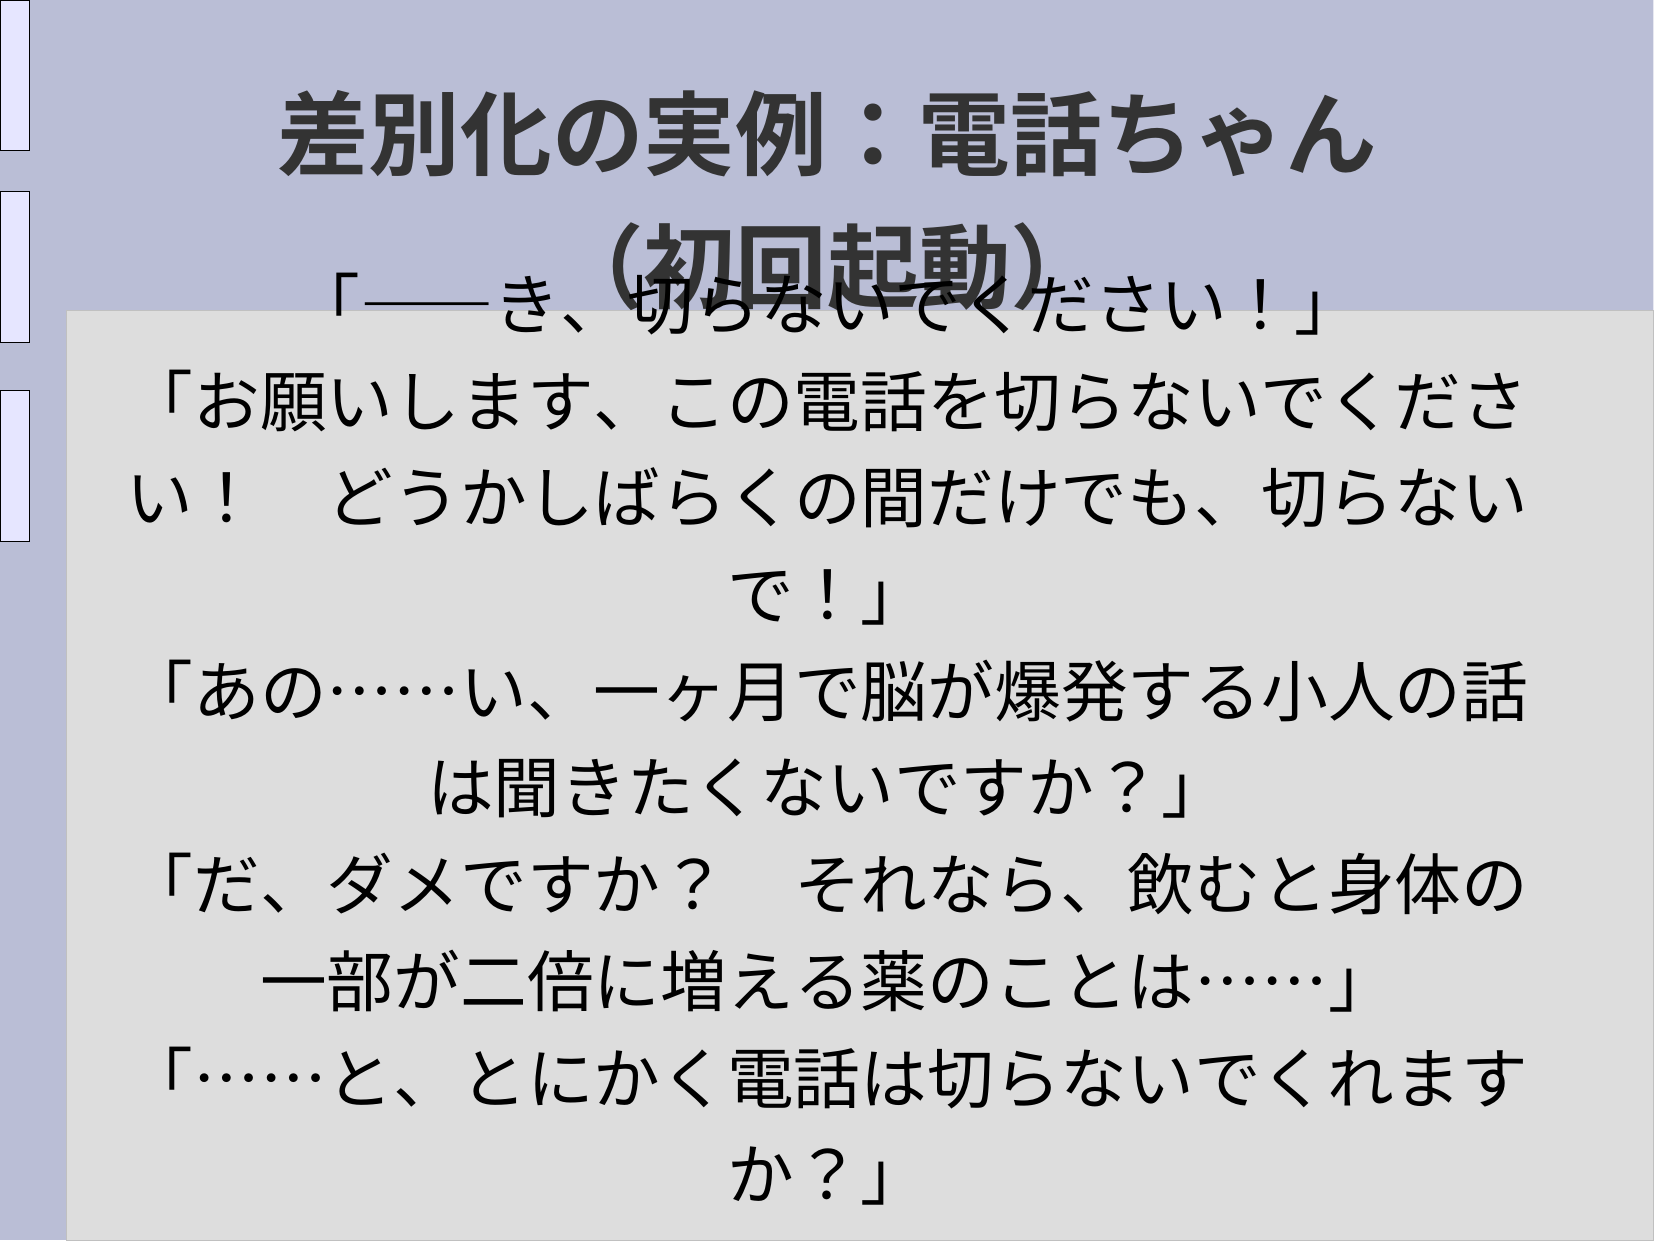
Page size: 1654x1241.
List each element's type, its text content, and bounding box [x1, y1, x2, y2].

title 差別化の実例：電話ちゃん （初回起動） [121, 91, 1534, 299]
subtitle 「――き、切らないでください！」 「お願いします、この電話を切らないでください！ どうかしばらくの間だけでも、切らないで！」 「あの……い、一ヶ月で脳が爆発する小人の話は聞きたくないですか？」 「だ、ダメですか？ それなら、飲むと身体の一部が二倍に増える薬のことは……」 「……と、とにかく電話は切らないでくれますか？」 [121, 344, 1534, 1127]
